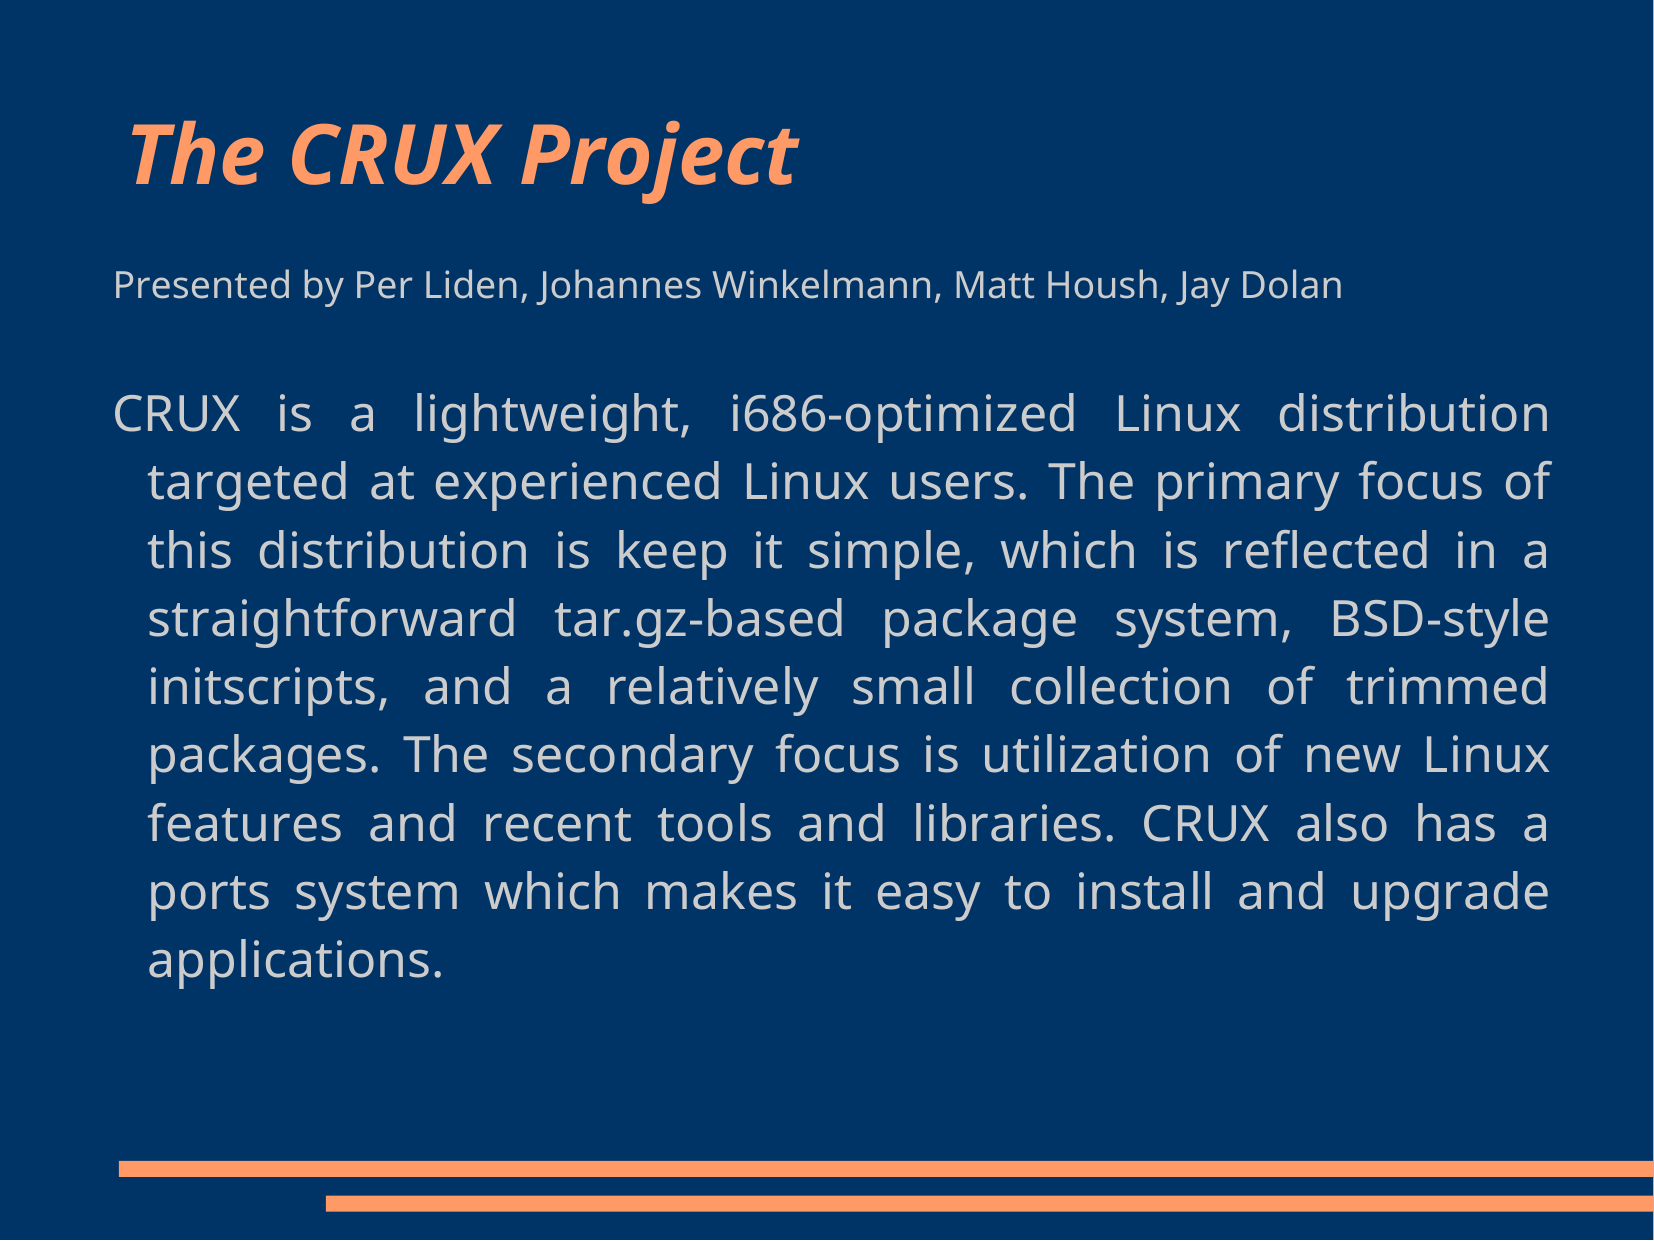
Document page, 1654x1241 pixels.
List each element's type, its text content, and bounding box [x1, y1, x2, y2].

subtitle Presented by Per Liden, Johannes Winkelmann, Matt Housh, Jay Dolan CRUX is a lightweight, i686-optimized Linux distribution targeted at experienced Linux users. The primary focus of this distribution is keep it simple, which is reflected in a straightforward tar.gz-based package system, BSD-style initscripts, and a relatively small collection of trimmed packages. The secondary focus is utilization of new Linux features and recent tools and libraries. CRUX also has a ports system which makes it easy to install and upgrade applications. [112, 312, 1552, 939]
title The CRUX Project [125, 75, 1538, 230]
